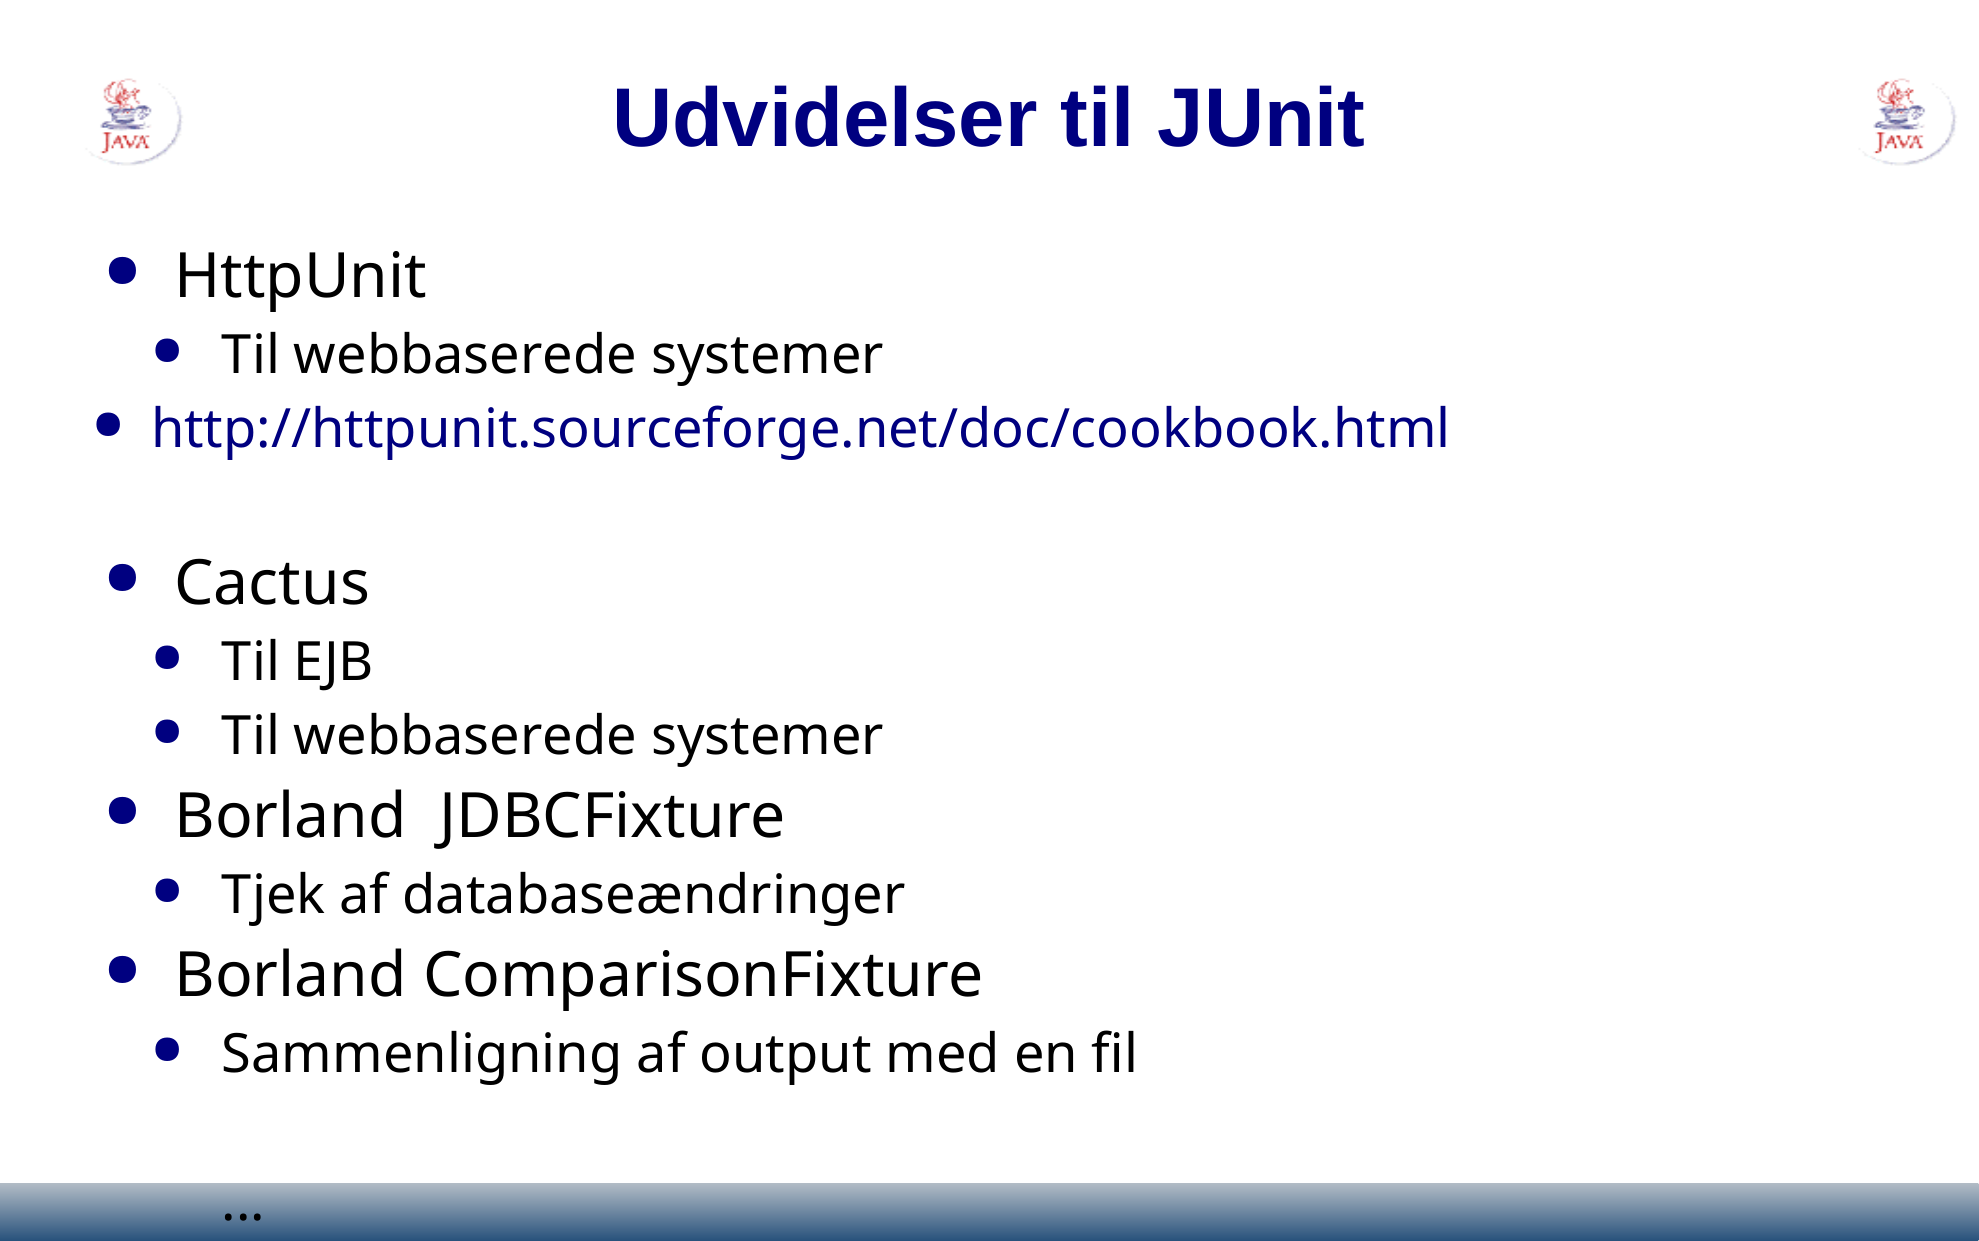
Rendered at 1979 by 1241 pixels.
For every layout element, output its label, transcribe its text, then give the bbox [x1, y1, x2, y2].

picture [69, 71, 126, 169]
picture [1853, 71, 1961, 169]
list HttpUnit Til webbaserede systemer http://httpunit.sourceforge.net/doc/cookbook.html Cactus Til EJB Til webbaserede systemer Borland JDBCFixture Tjek af databaseændringer Borland ComparisonFixture Sammenligning af output med en fil ... [92, 230, 1881, 1183]
title Udvidelser til JUnit [126, 14, 1853, 222]
